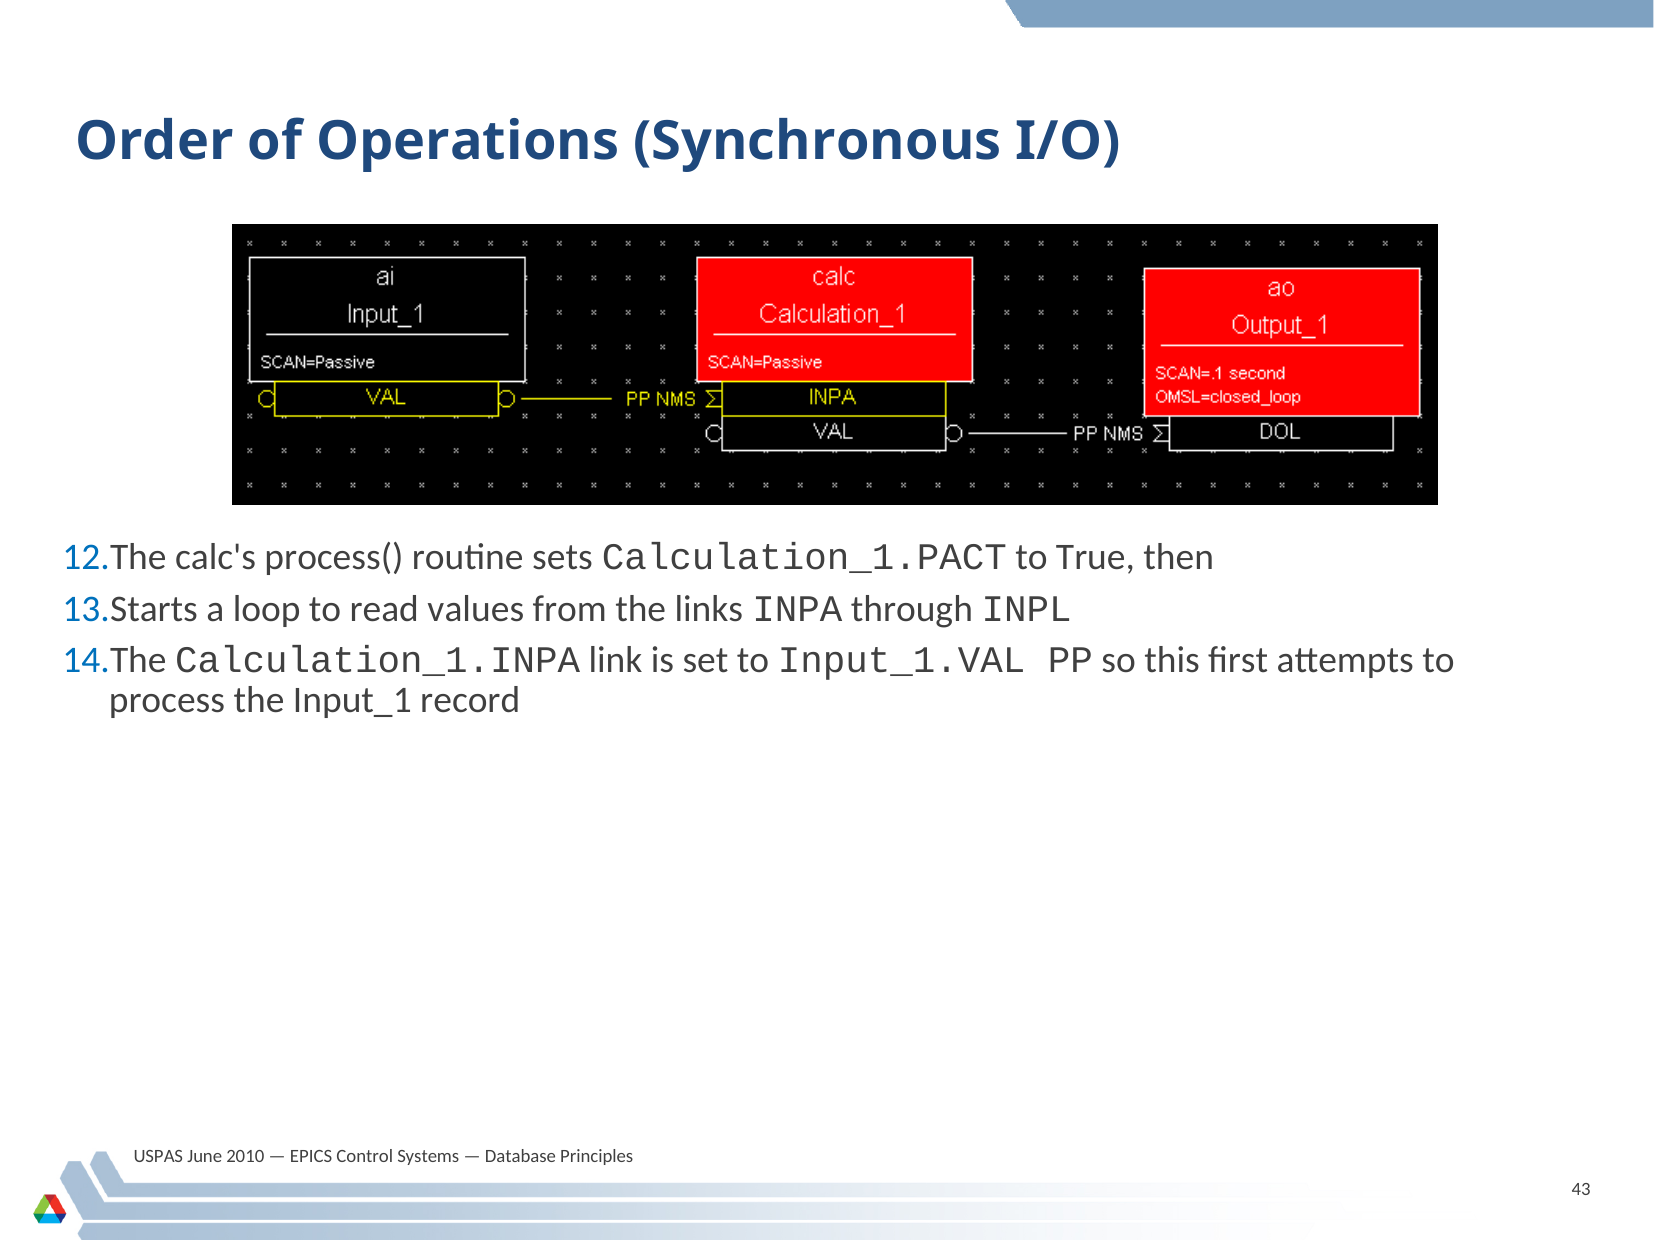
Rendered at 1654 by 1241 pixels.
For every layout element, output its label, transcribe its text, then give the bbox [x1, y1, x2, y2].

picture [0, 1143, 1654, 1240]
title Order of Operations (Synchronous I/O) [75, 45, 1426, 233]
picture [232, 224, 1438, 505]
list The calc's process() routine sets Calculation_1.PACT to True, then Starts a loop to read values from the links INPA through INPL The Calculation_1.INPA link is set to Input_1.VAL PP so this first attempts to process the Input_1 record [62, 538, 1498, 784]
picture [0, 0, 1654, 29]
